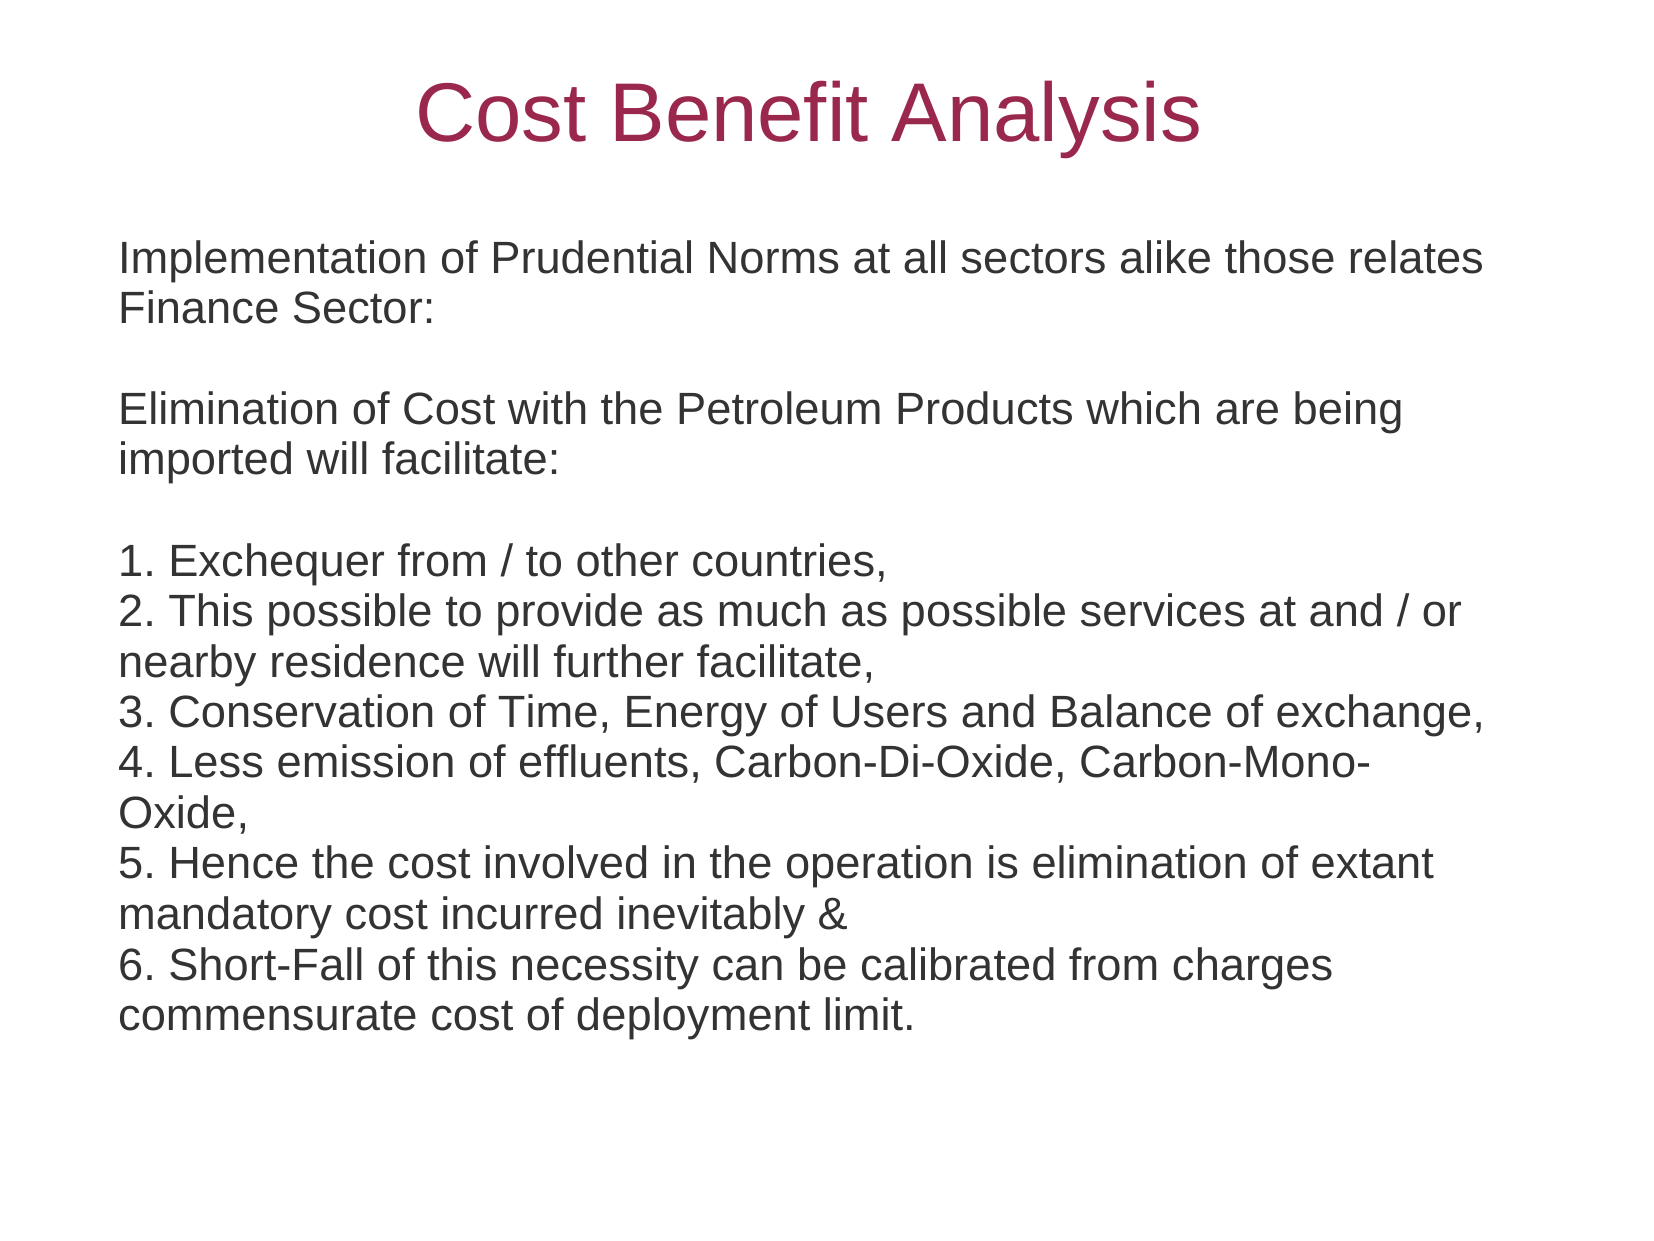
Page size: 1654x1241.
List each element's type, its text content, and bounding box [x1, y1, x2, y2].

title Cost Benefit Analysis [82, 35, 1536, 189]
list Implementation of Prudential Norms at all sectors alike those relates Finance Sector: Elimination of Cost with the Petroleum Products which are being imported will facilitate: 1. Exchequer from / to other countries, 2. This possible to provide as much as possible services at and / or nearby residence will further facilitate, 3. Conservation of Time, Energy of Users and Balance of exchange, 4. Less emission of effluents, Carbon-Di-Oxide, Carbon-Mono-Oxide, 5. Hence the cost involved in the operation is elimination of extant mandatory cost incurred inevitably & 6. Short-Fall of this necessity can be calibrated from charges commensurate cost of deployment limit. [118, 232, 1500, 1170]
